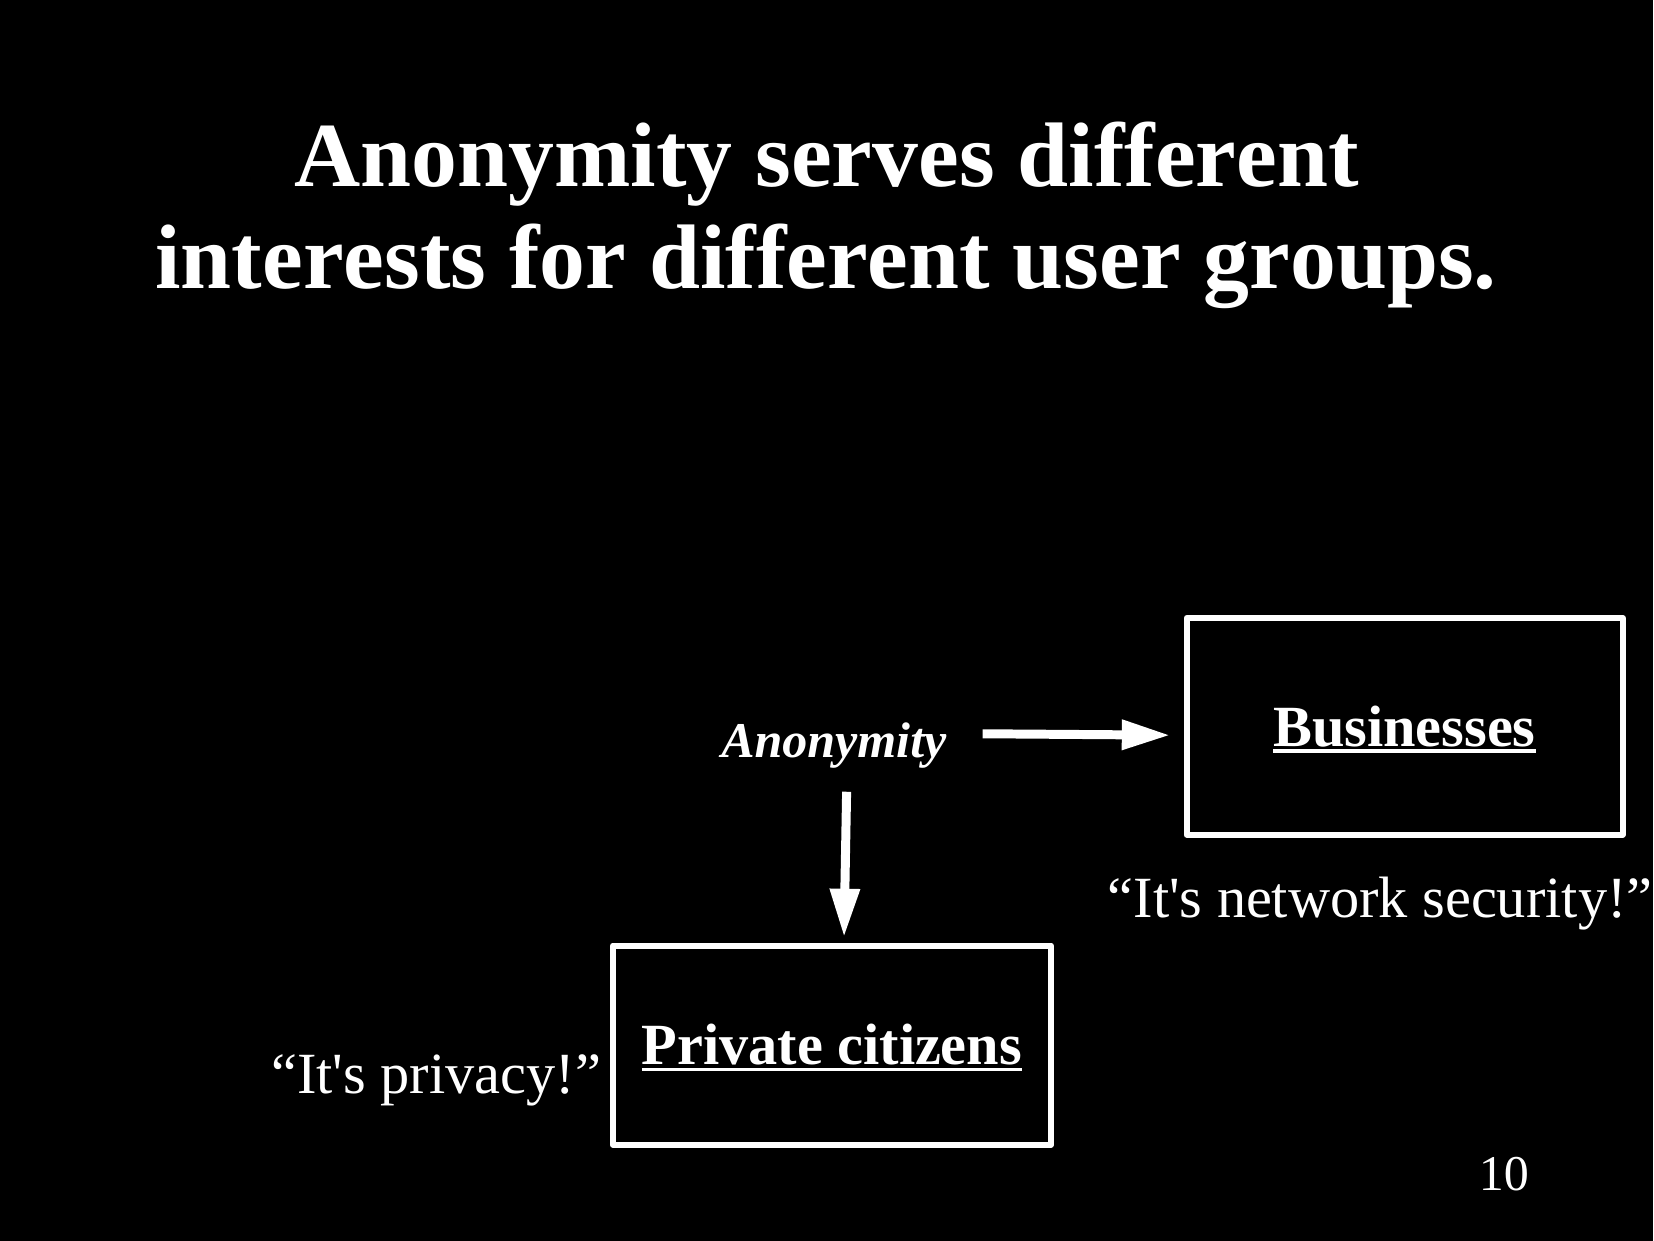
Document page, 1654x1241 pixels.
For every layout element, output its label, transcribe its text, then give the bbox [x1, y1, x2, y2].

text_box “It's network security!” [1107, 865, 1653, 936]
text_box Anonymity [632, 668, 1036, 813]
text_box Businesses [1186, 617, 1623, 835]
title Anonymity serves different interests for different user groups. [121, 86, 1534, 327]
text_box Private citizens [612, 945, 1052, 1145]
text_box “It's privacy!” [271, 1041, 602, 1112]
